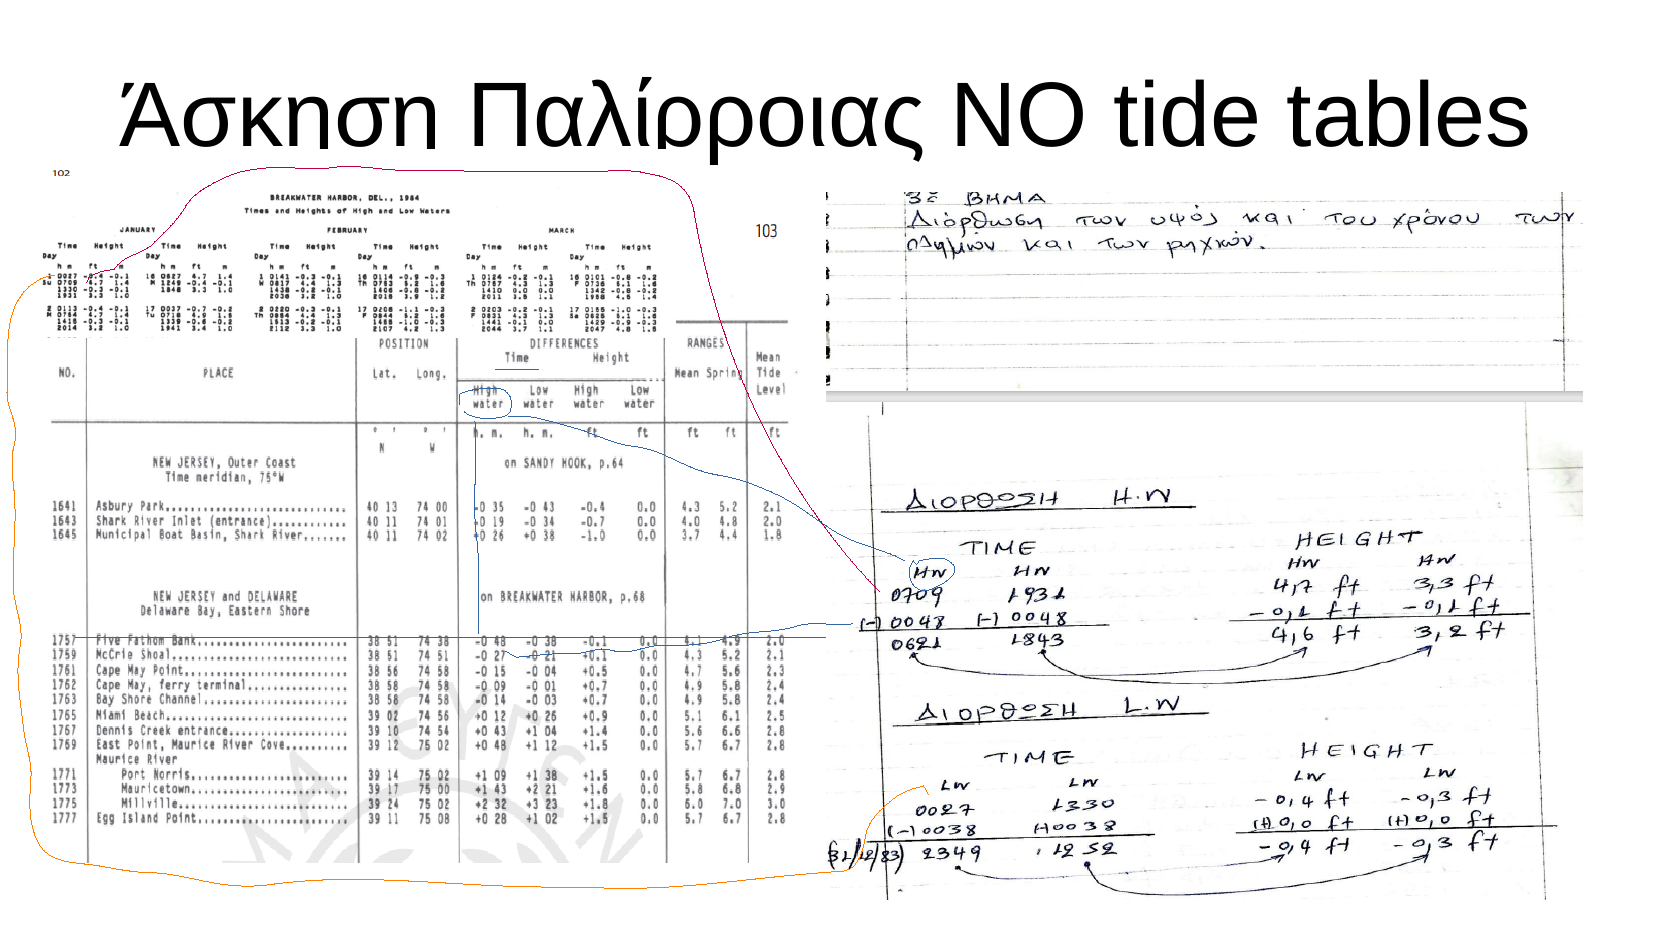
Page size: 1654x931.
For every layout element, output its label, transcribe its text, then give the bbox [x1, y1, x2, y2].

title Άσκηση Παλίρροιας NO tide tables [82, 37, 1571, 192]
picture [19, 149, 1583, 901]
